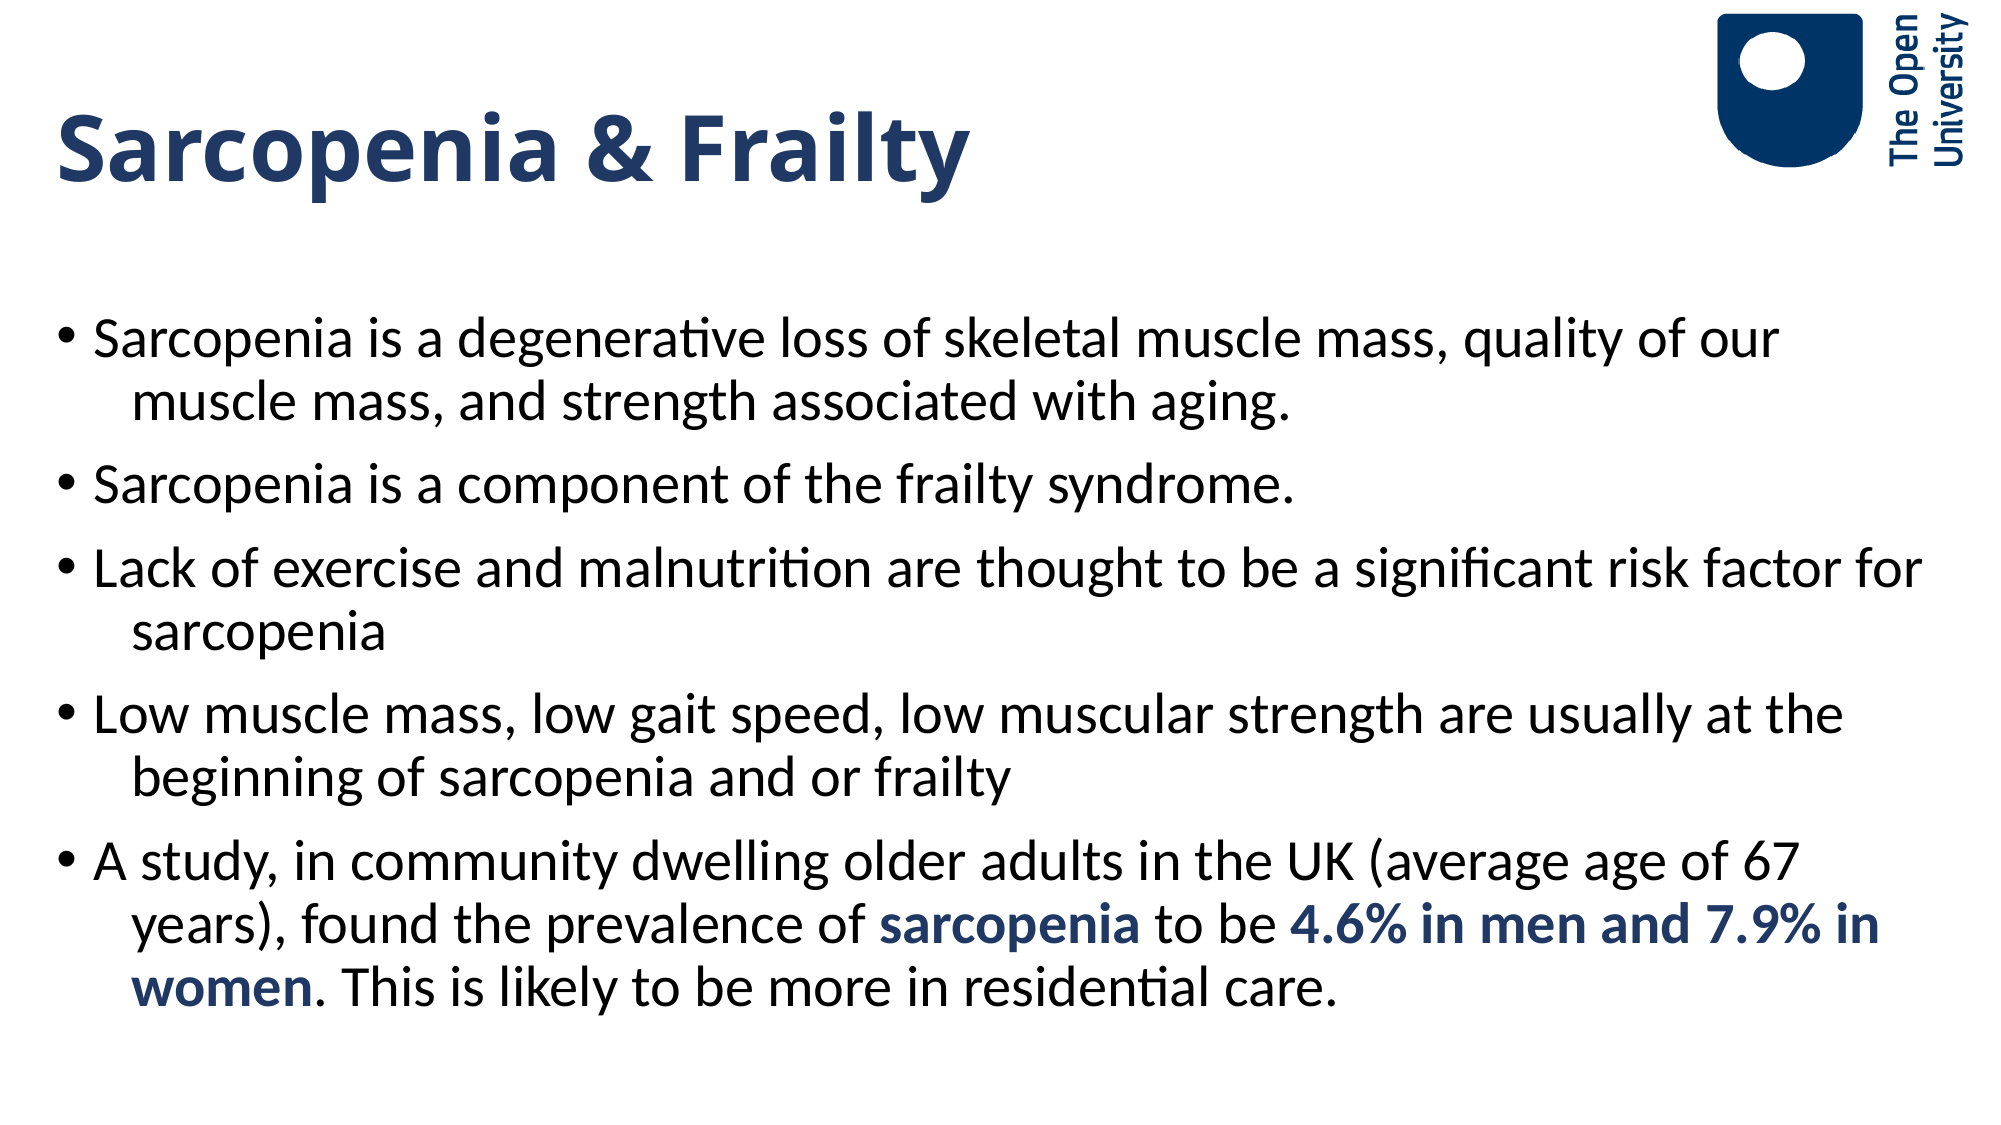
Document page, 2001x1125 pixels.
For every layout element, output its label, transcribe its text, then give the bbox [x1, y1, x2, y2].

picture [1716, 10, 1971, 170]
title Sarcopenia & Frailty [41, 42, 1767, 260]
list Sarcopenia is a degenerative loss of skeletal muscle mass, quality of our muscle mass, and strength associated with aging. Sarcopenia is a component of the frailty syndrome. Lack of exercise and malnutrition are thought to be a significant risk factor for sarcopenia Low muscle mass, low gait speed, low muscular strength are usually at the beginning of sarcopenia and or frailty A study, in community dwelling older adults in the UK (average age of 67 years), found the prevalence of sarcopenia to be 4.6% in men and 7.9% in women. This is likely to be more in residential care. [41, 299, 1968, 1090]
